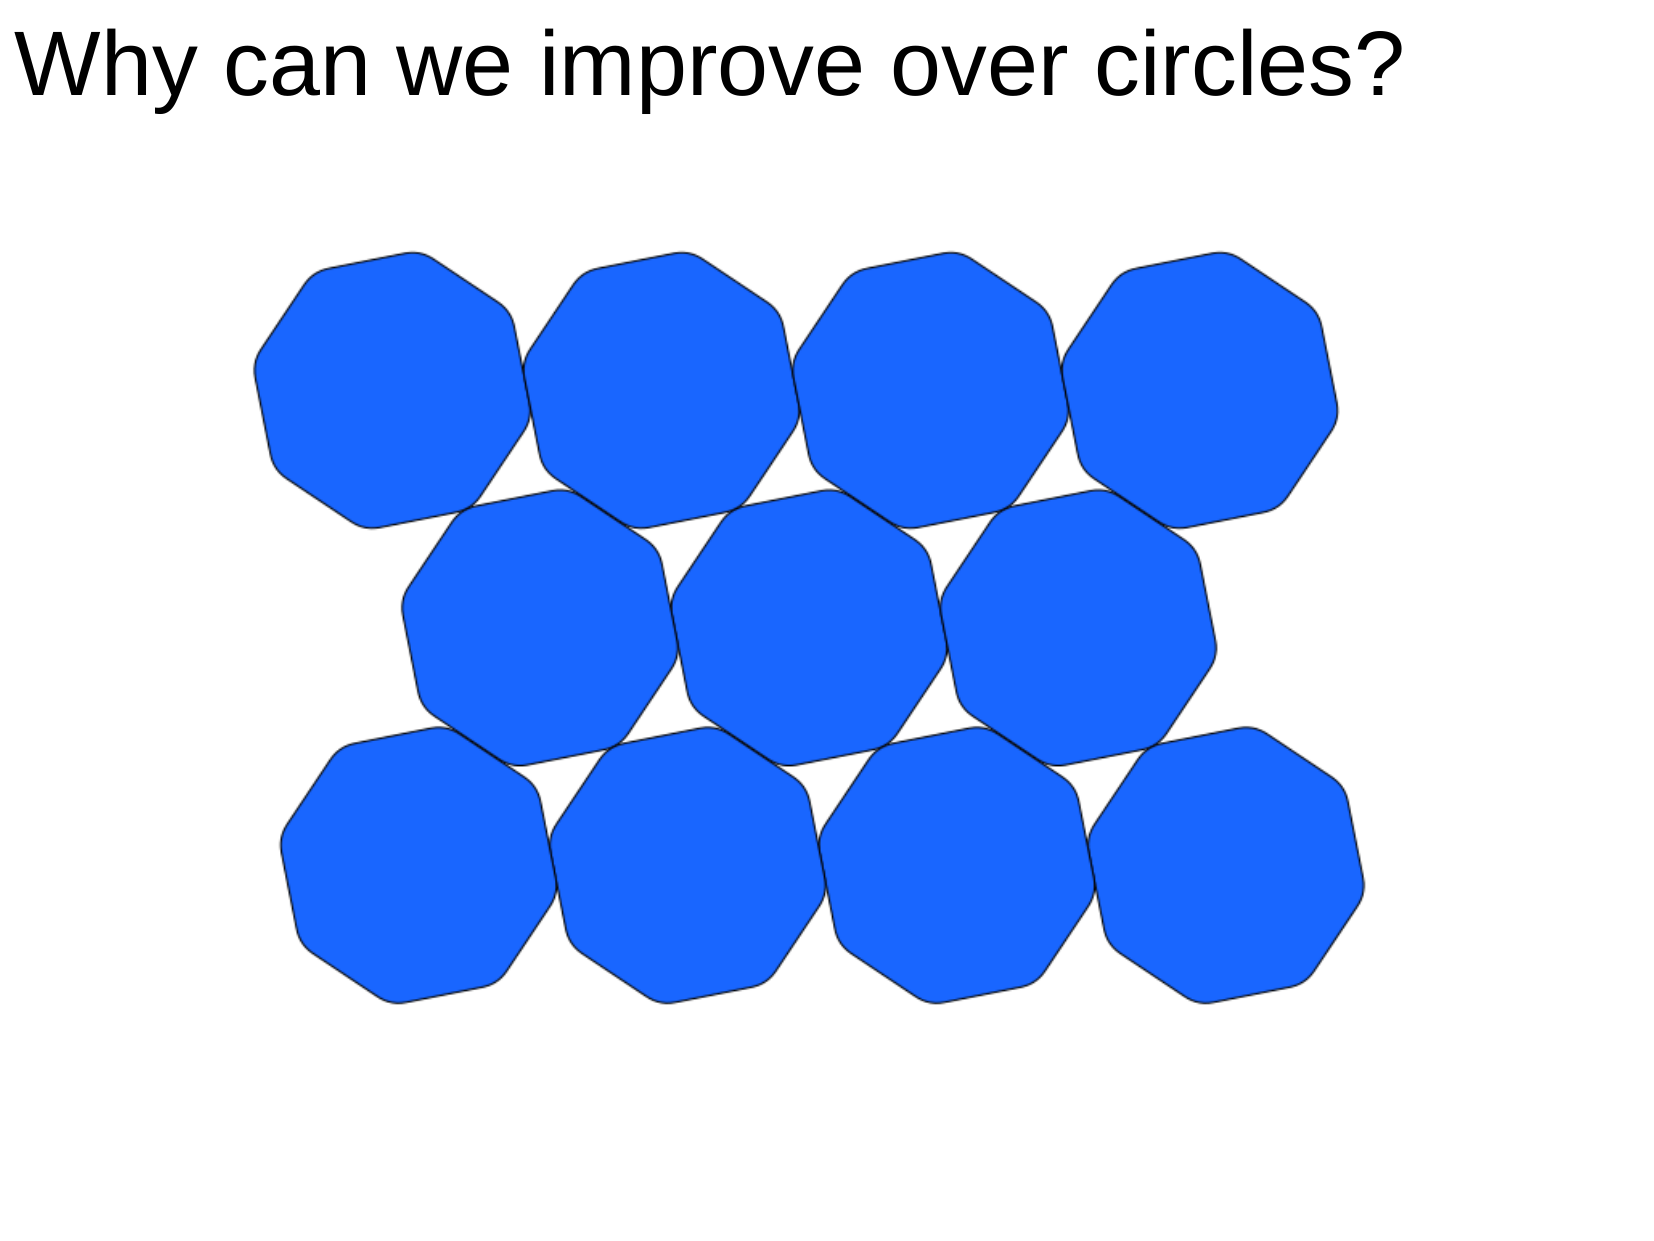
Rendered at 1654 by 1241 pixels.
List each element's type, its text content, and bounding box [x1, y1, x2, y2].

text_box Why can we improve over circles? [0, 5, 1654, 123]
picture [231, 230, 1388, 1027]
